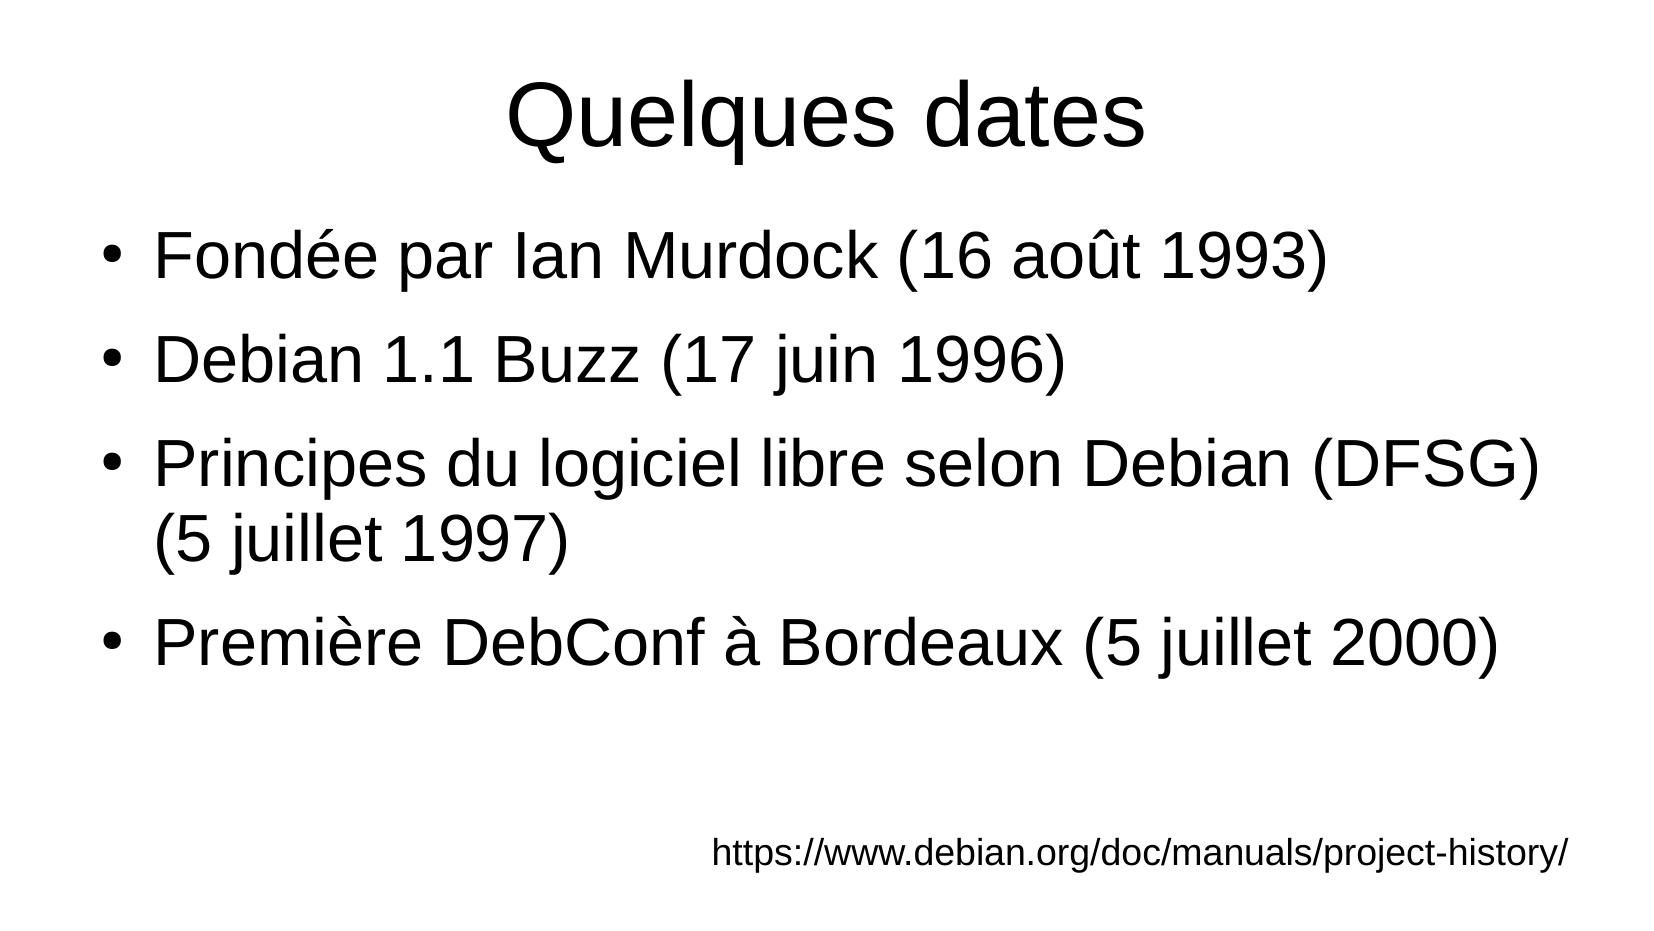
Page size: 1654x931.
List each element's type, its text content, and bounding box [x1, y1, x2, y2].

text_box https://www.debian.org/doc/manuals/project-history/ [696, 823, 1595, 875]
text_box [82, 217, 1571, 758]
title Quelques dates [82, 37, 1571, 193]
